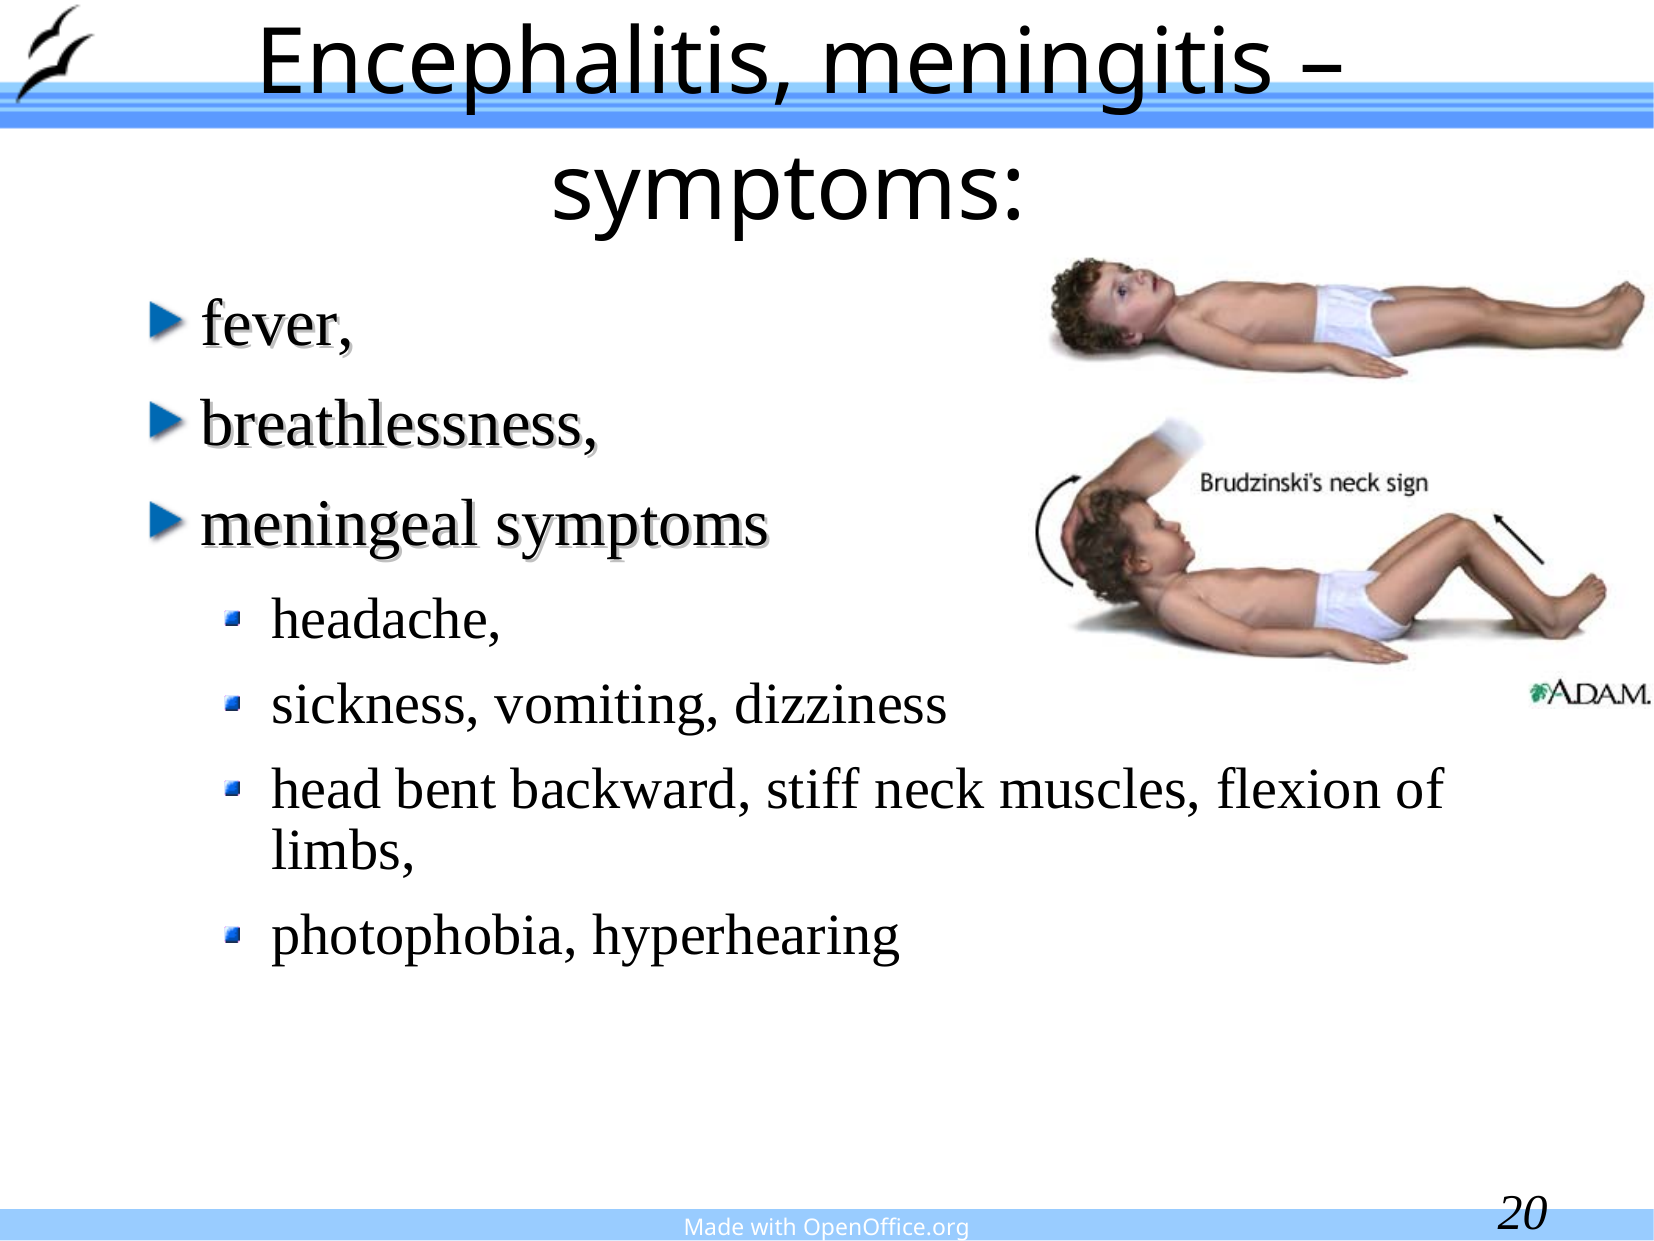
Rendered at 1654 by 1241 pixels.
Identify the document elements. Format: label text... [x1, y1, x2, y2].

list fever, breathlessness, meningeal symptoms headache, sickness, vomiting, dizziness head bent backward, stiff neck muscles, flexion of limbs, photophobia, hyperhearing [129, 289, 1498, 1093]
picture [0, 0, 1654, 133]
title Encephalitis, meningitis – symptoms: [94, 8, 1507, 232]
picture [1028, 208, 1654, 709]
